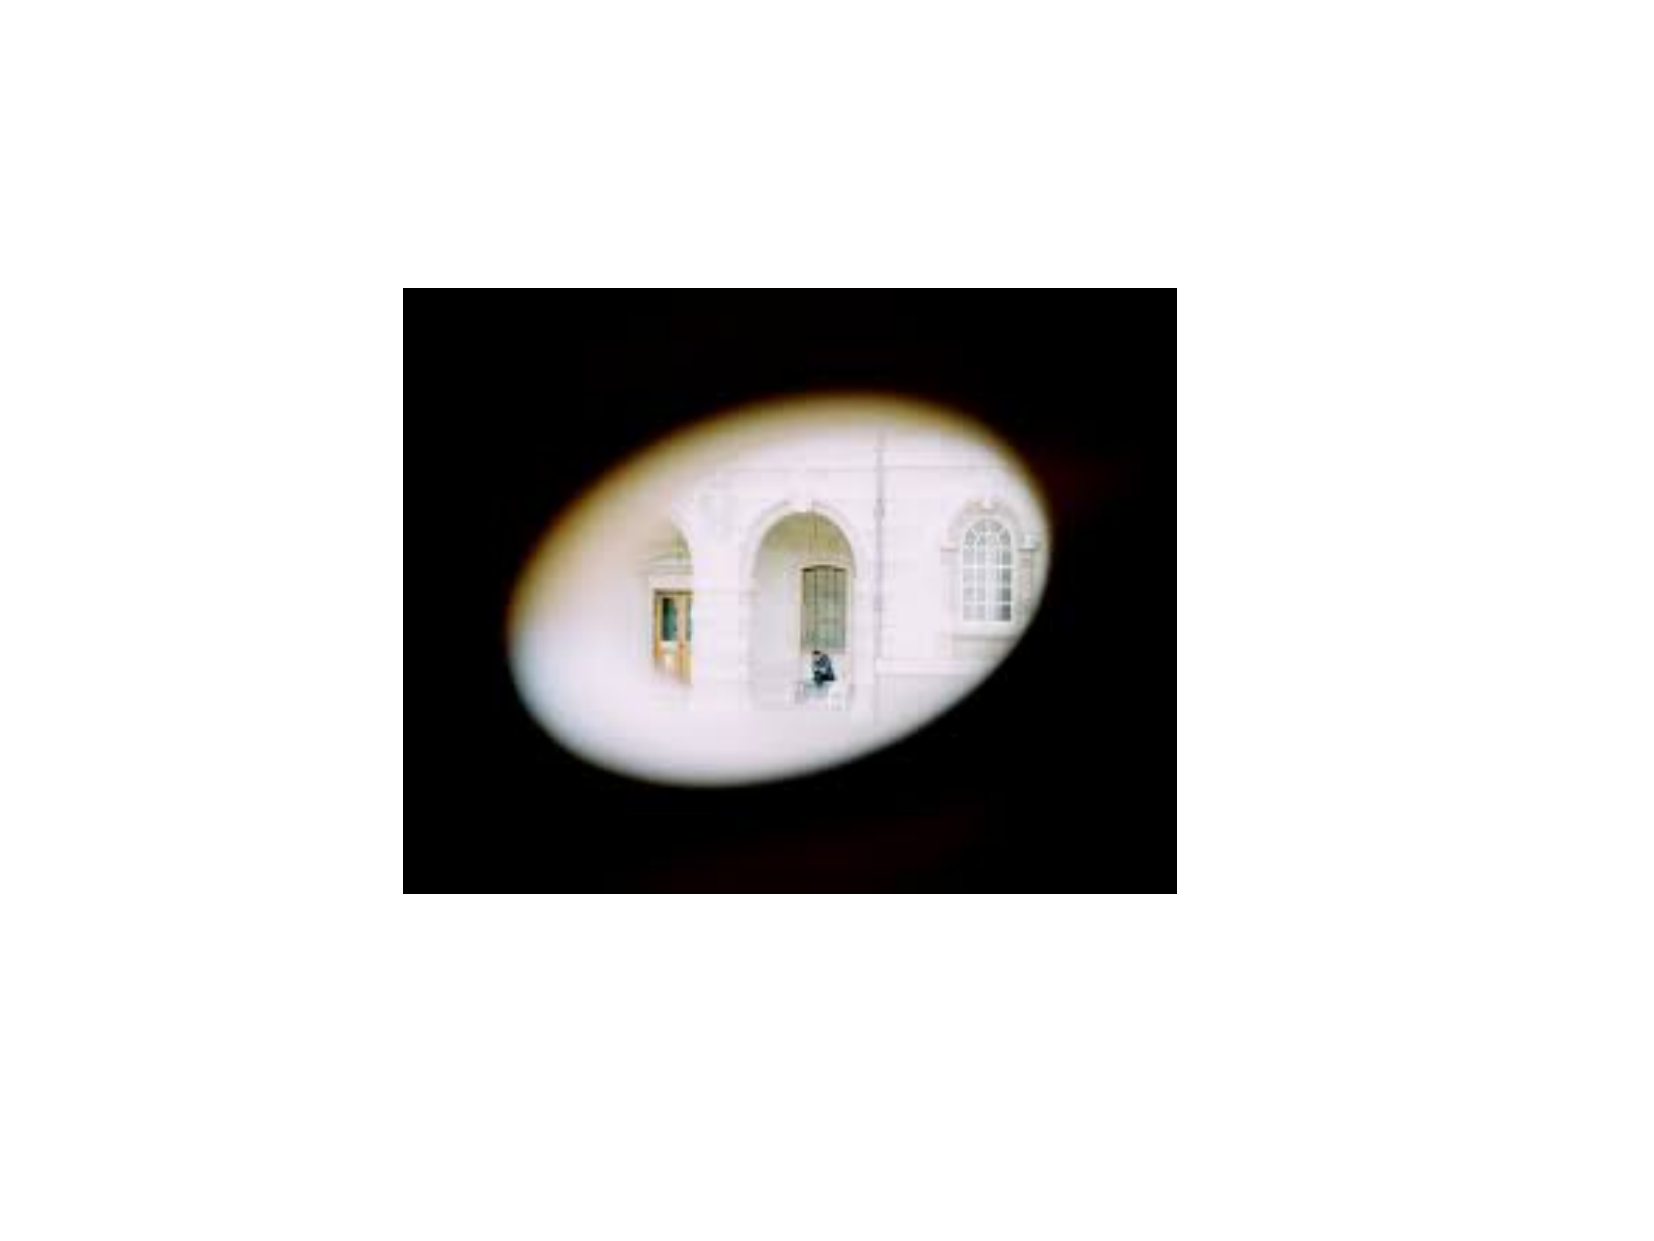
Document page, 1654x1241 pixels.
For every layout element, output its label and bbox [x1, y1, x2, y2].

picture [403, 288, 1177, 894]
